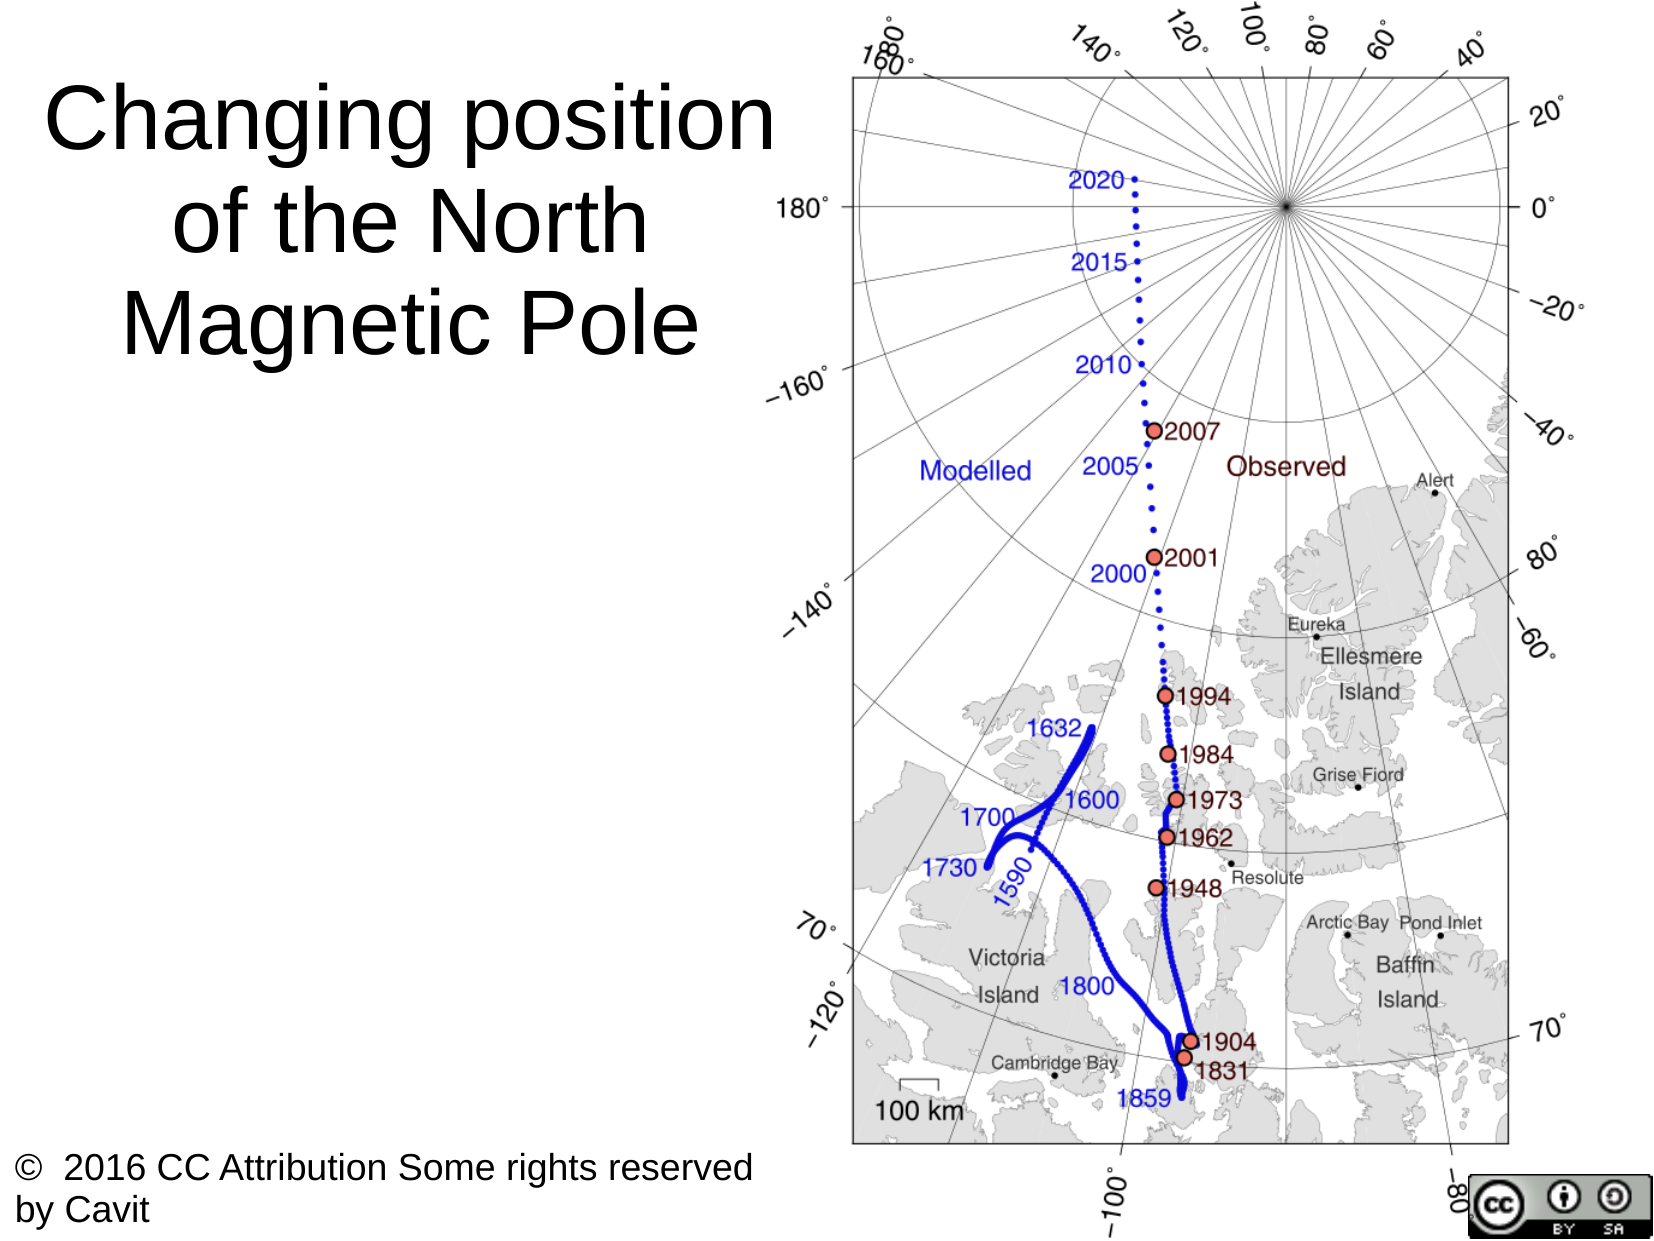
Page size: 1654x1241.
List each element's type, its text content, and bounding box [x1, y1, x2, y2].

title Changing position of the North Magnetic Pole [40, 66, 764, 375]
picture [764, 0, 1653, 1239]
text_box © 2016 CC Attribution Some rights reserved by Cavit [0, 1139, 764, 1238]
